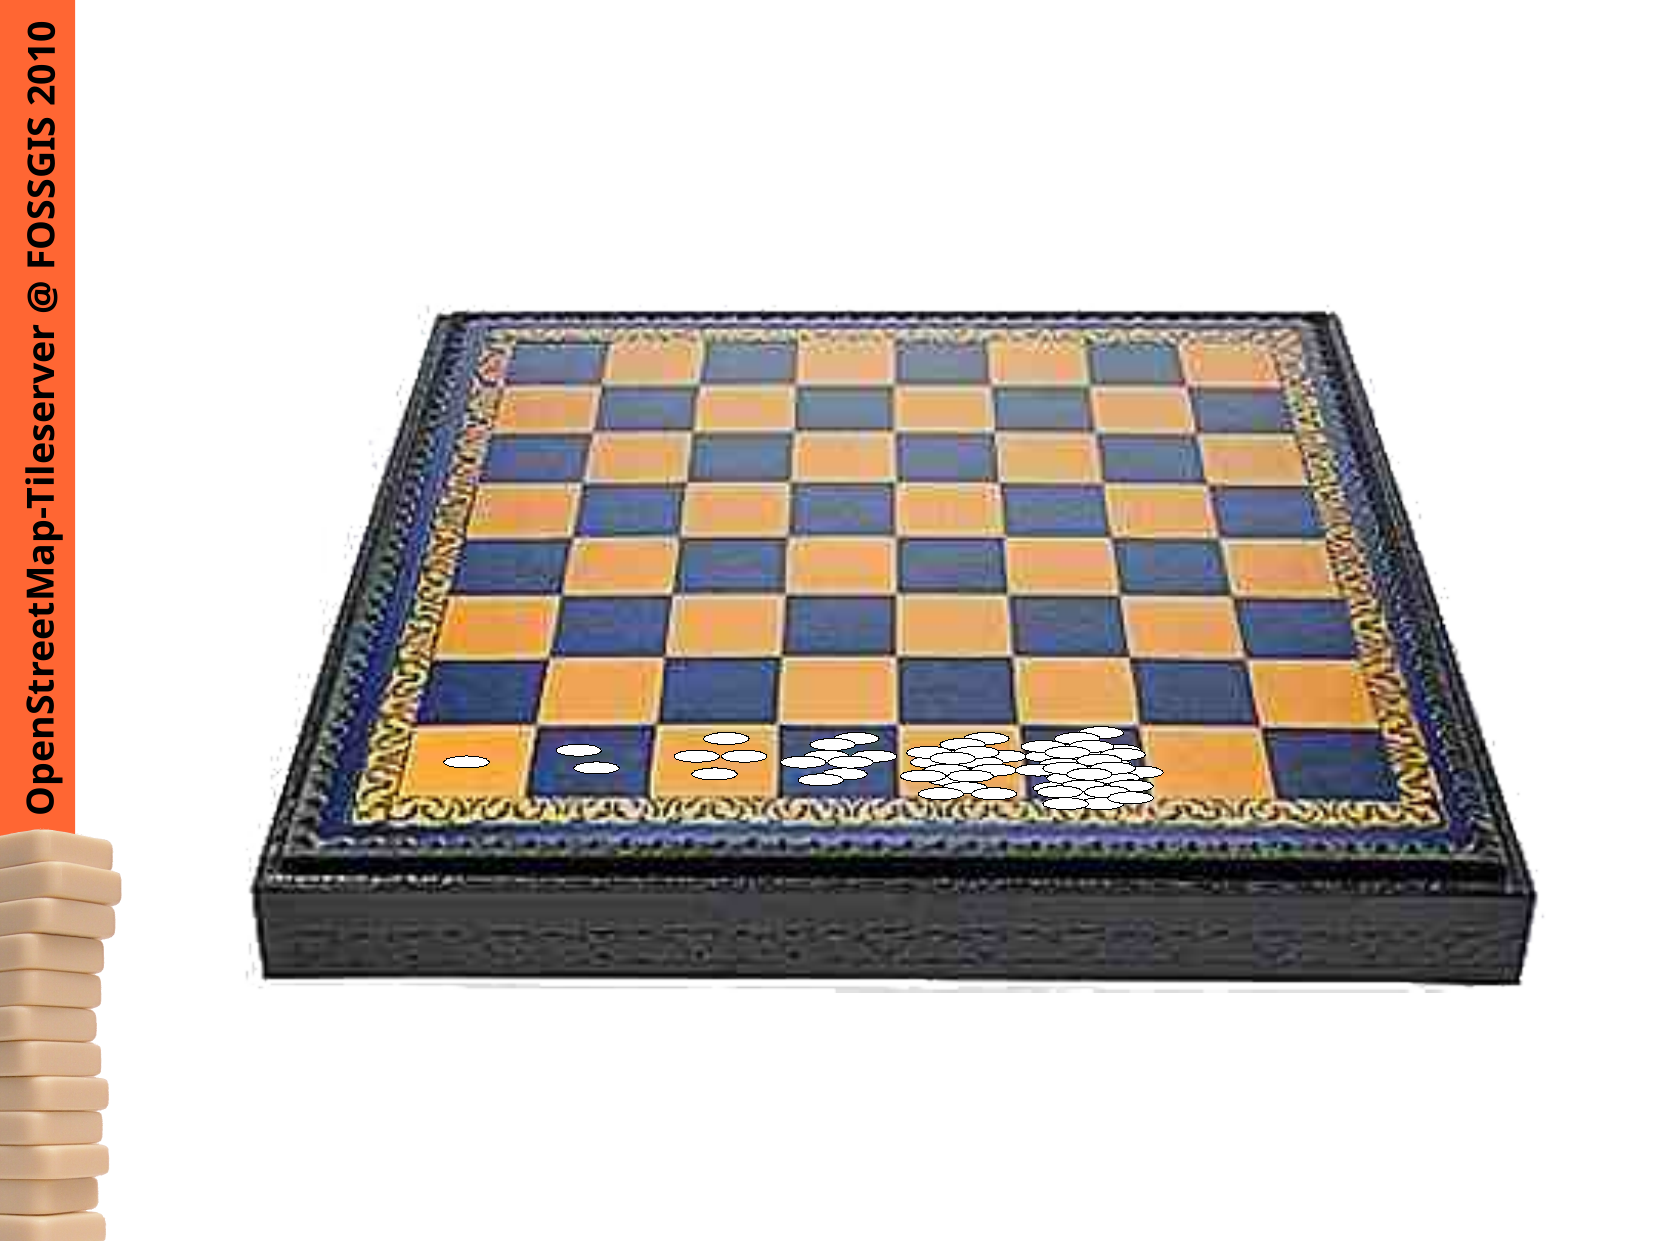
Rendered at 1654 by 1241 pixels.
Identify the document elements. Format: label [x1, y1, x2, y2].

text_box [691, 767, 738, 780]
picture [0, 816, 133, 1241]
text_box [780, 732, 897, 786]
text_box [721, 750, 767, 763]
text_box [674, 750, 720, 763]
text_box [556, 744, 602, 757]
text_box [703, 732, 750, 745]
picture [222, 232, 1573, 993]
text_box [573, 761, 620, 774]
text_box [900, 726, 1164, 810]
text_box [443, 755, 490, 768]
